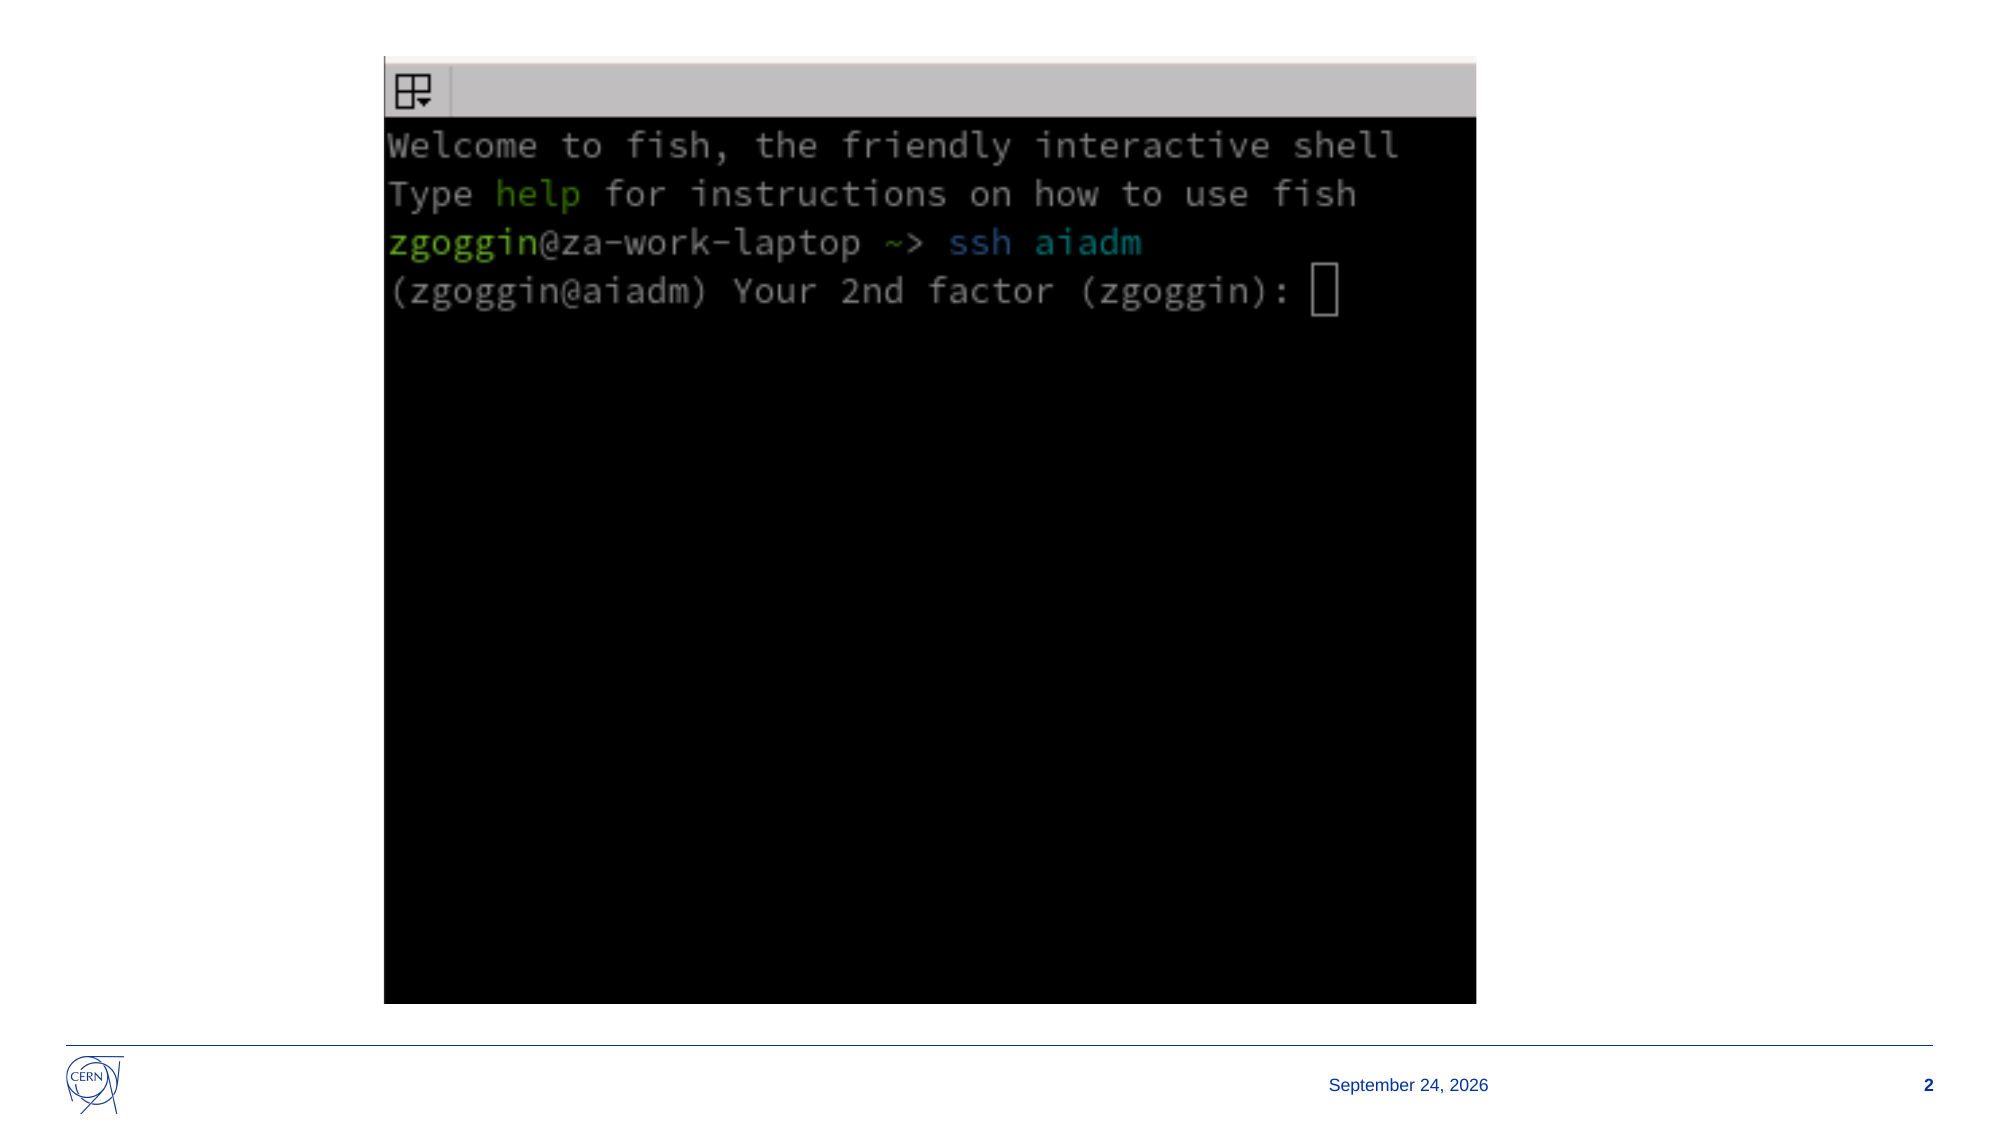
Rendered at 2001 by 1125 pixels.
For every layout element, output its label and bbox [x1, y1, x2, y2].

picture [383, 56, 1477, 1004]
